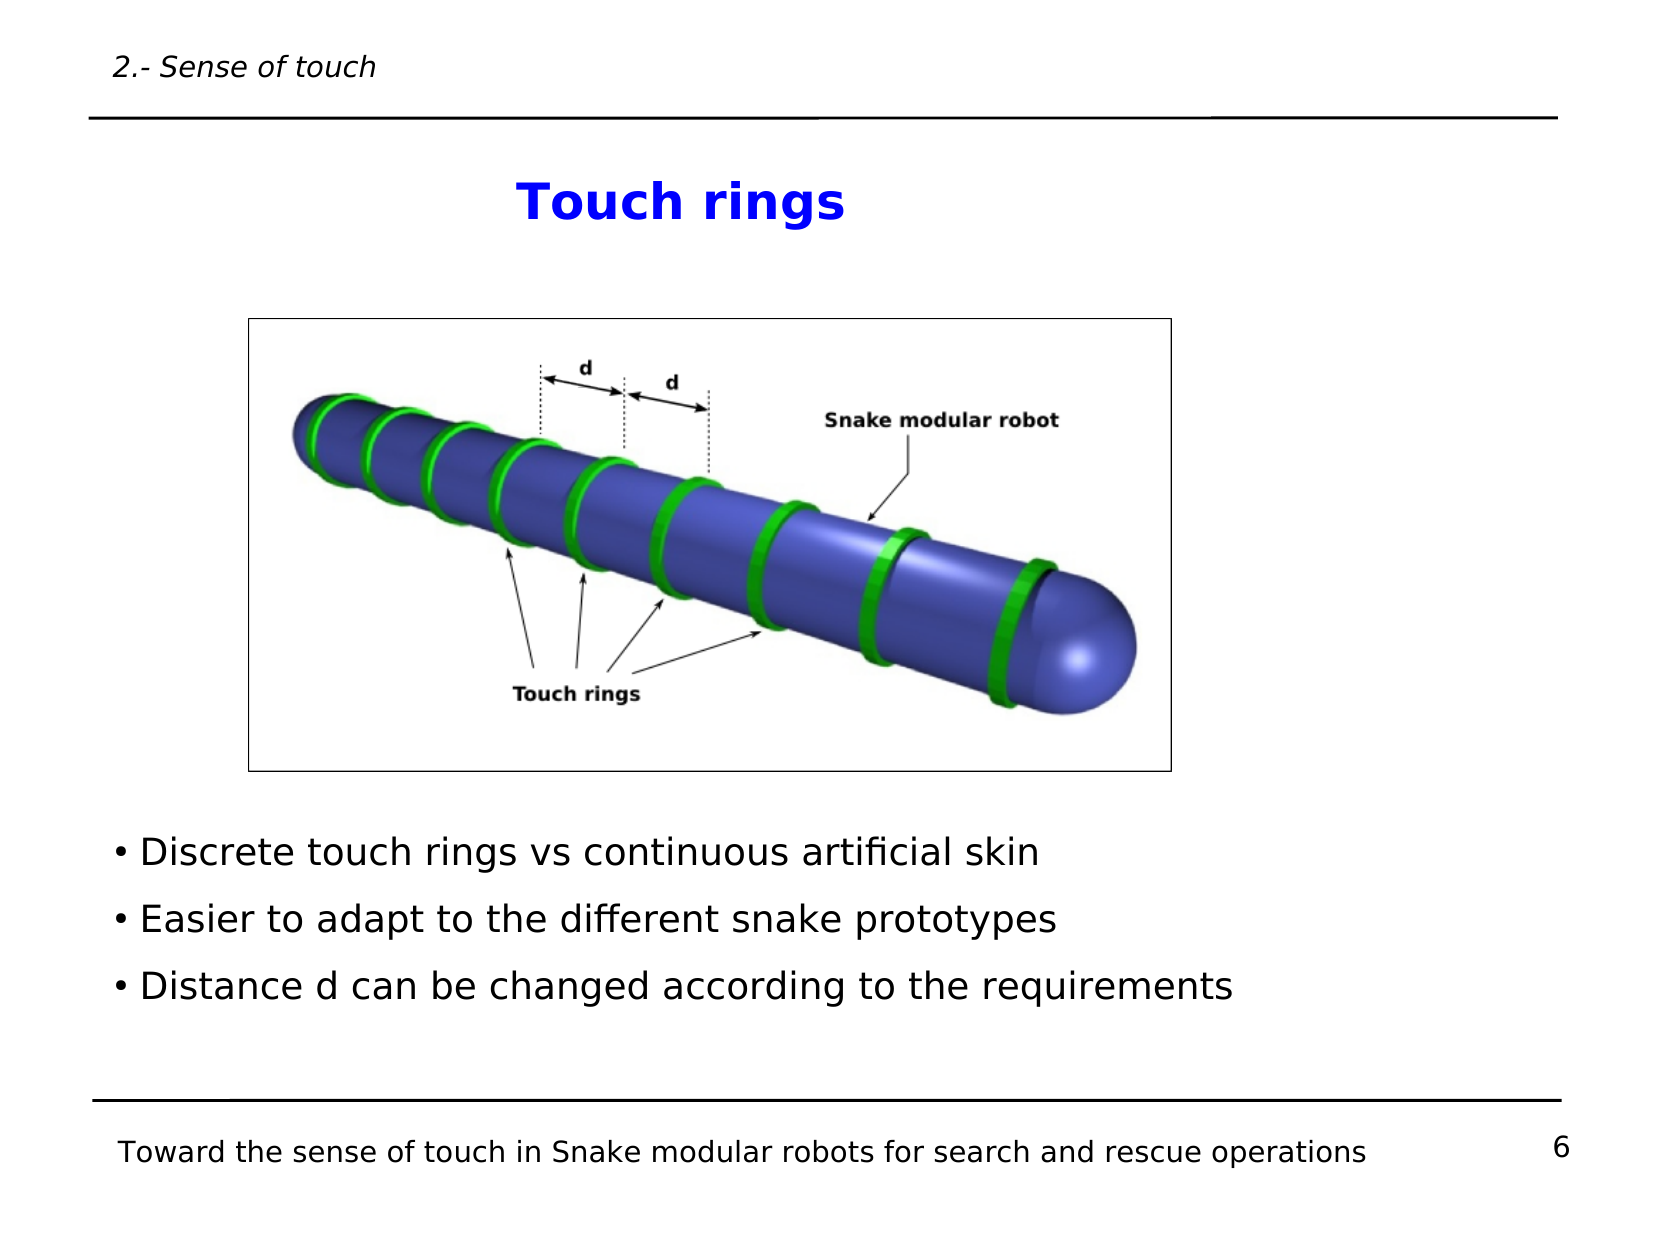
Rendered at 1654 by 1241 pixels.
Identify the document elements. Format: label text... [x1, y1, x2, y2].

text_box 2.- Sense of touch [97, 42, 393, 93]
text_box Touch rings [501, 165, 1104, 239]
picture [248, 318, 1172, 772]
text_box Discrete touch rings vs continuous artificial skin Easier to adapt to the different snake prototypes Distance d can be changed according to the requirements [99, 823, 1407, 1016]
text_box Toward the sense of touch in Snake modular robots for search and rescue operations [103, 1127, 1384, 1177]
